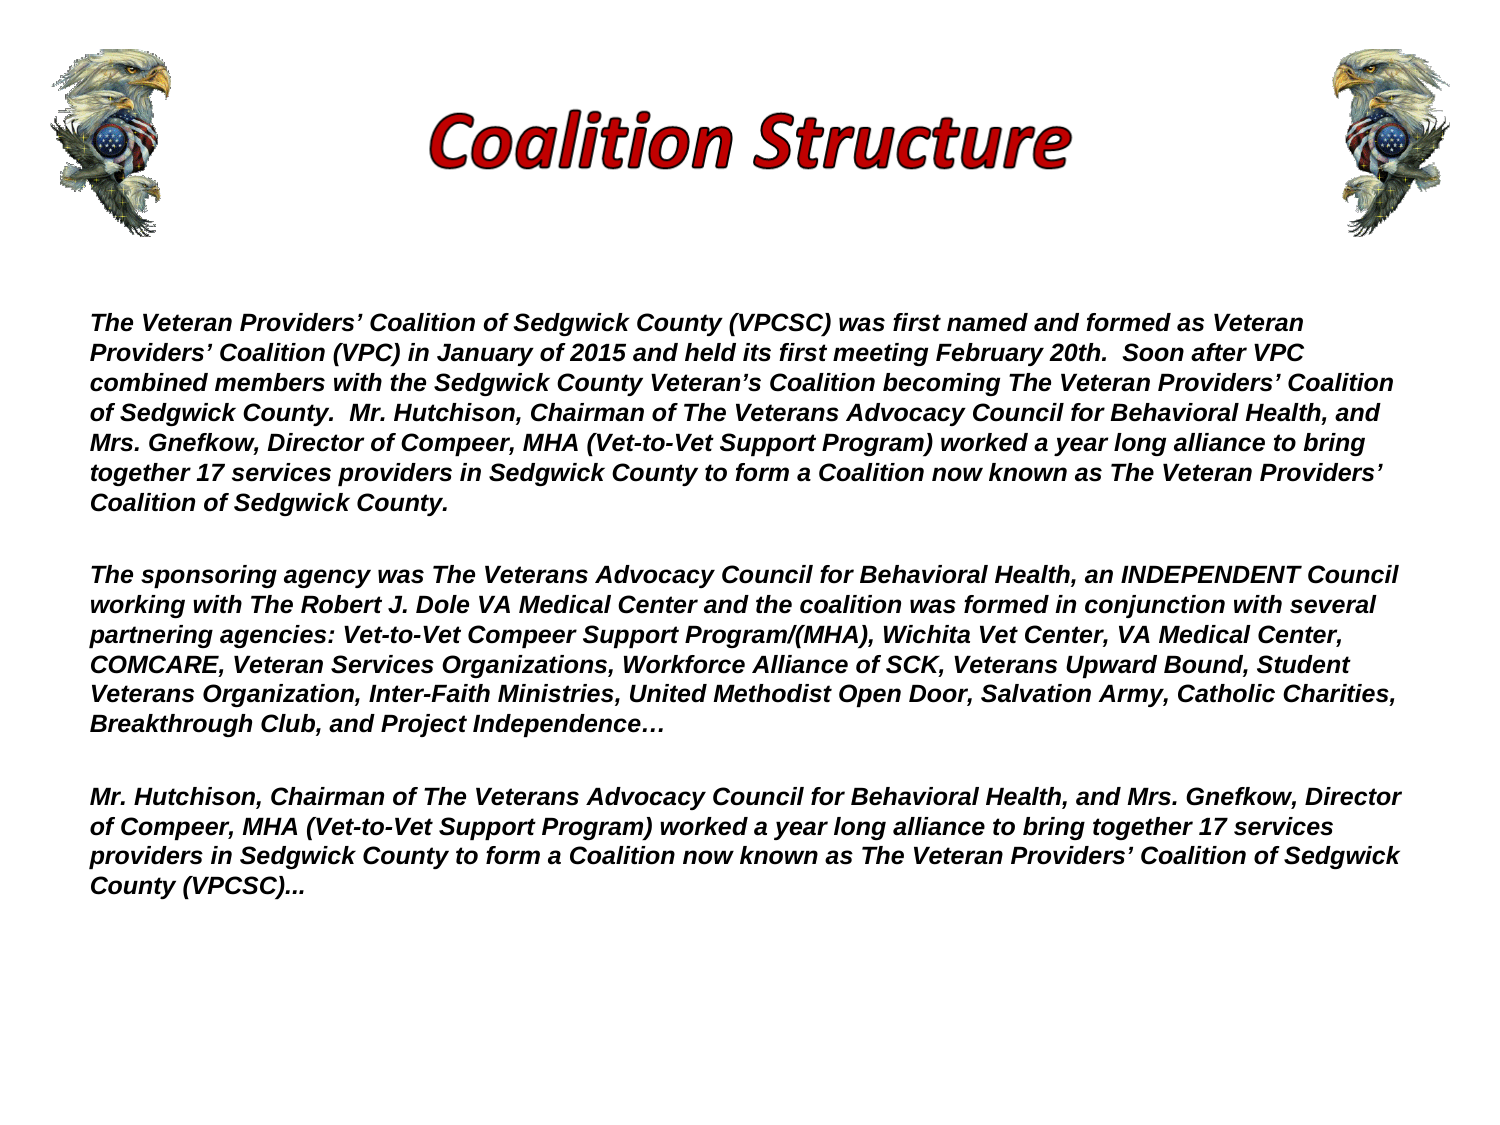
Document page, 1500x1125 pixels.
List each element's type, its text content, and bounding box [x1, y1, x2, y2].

text_box The Veteran Providers’ Coalition of Sedgwick County (VPCSC) was first named and formed as Veteran Providers’ Coalition (VPC) in January of 2015 and held its first meeting February 20th. Soon after VPC combined members with the Sedgwick County Veteran’s Coalition becoming The Veteran Providers’ Coalition of Sedgwick County. Mr. Hutchison, Chairman of The Veterans Advocacy Council for Behavioral Health, and Mrs. Gnefkow, Director of Compeer, MHA (Vet-to-Vet Support Program) worked a year long alliance to bring together 17 services providers in Sedgwick County to form a Coalition now known as The Veteran Providers’ Coalition of Sedgwick County. The sponsoring agency was The Veterans Advocacy Council for Behavioral Health, an INDEPENDENT Council working with The Robert J. Dole VA Medical Center and the coalition was formed in conjunction with several partnering agencies: Vet-to-Vet Compeer Support Program/(MHA), Wichita Vet Center, VA Medical Center, COMCARE, Veteran Services Organizations, Workforce Alliance of SCK, Veterans Upward Bound, Student Veterans Organization, Inter-Faith Ministries, United Methodist Open Door, Salvation Army, Catholic Charities, Breakthrough Club, and Project Independence… Mr. Hutchison, Chairman of The Veterans Advocacy Council for Behavioral Health, and Mrs. Gnefkow, Director of Compeer, MHA (Vet-to-Vet Support Program) worked a year long alliance to bring together 17 services providers in Sedgwick County to form a Coalition now known as The Veteran Providers’ Coalition of Sedgwick County (VPCSC)... [75, 262, 1426, 1005]
picture [50, 43, 1450, 237]
